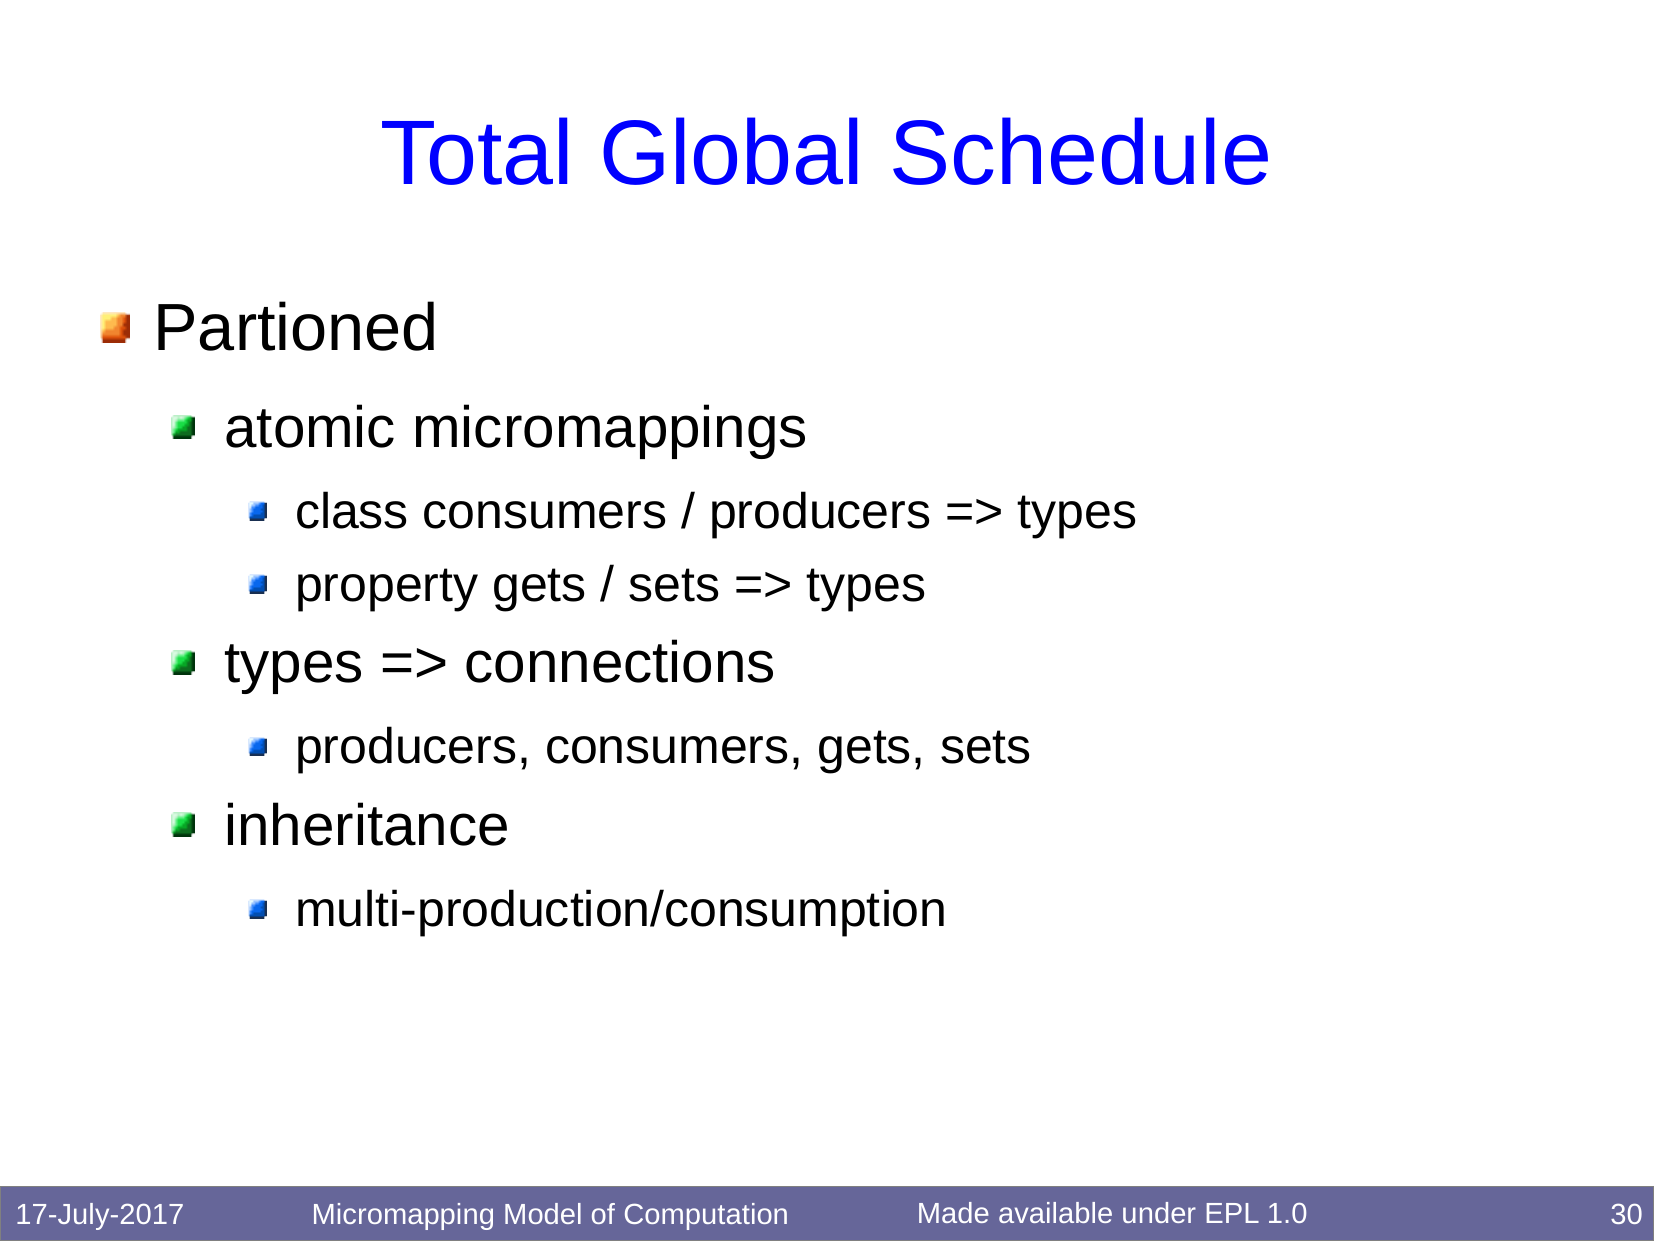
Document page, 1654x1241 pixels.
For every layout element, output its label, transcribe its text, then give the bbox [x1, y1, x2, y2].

title Total Global Schedule [82, 49, 1571, 257]
list Partioned atomic micromappings class consumers / producers => types property gets / sets => types types => connections producers, consumers, gets, sets inheritance multi-production/consumption [82, 290, 1571, 1109]
